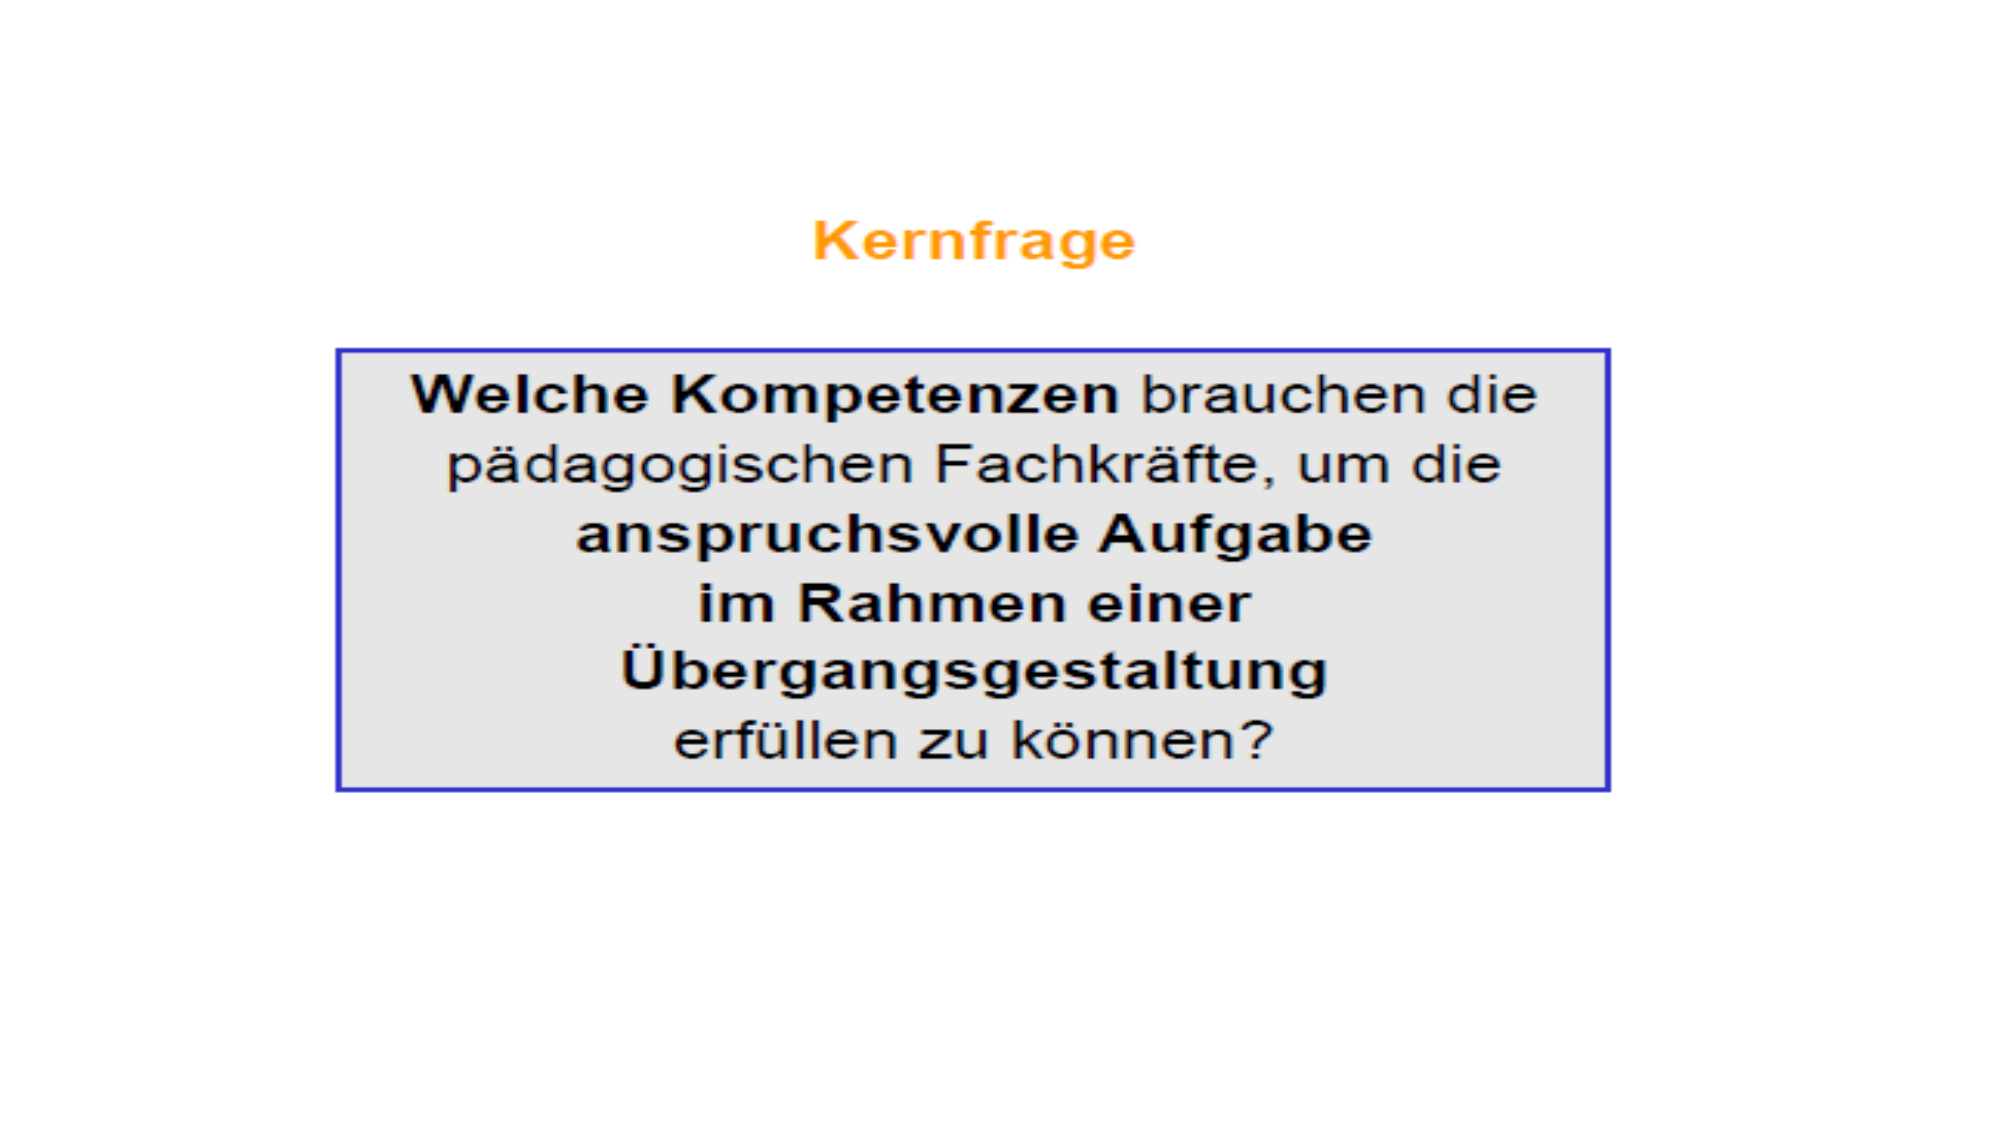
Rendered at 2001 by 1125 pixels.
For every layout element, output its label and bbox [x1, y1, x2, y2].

picture [287, 171, 1798, 910]
